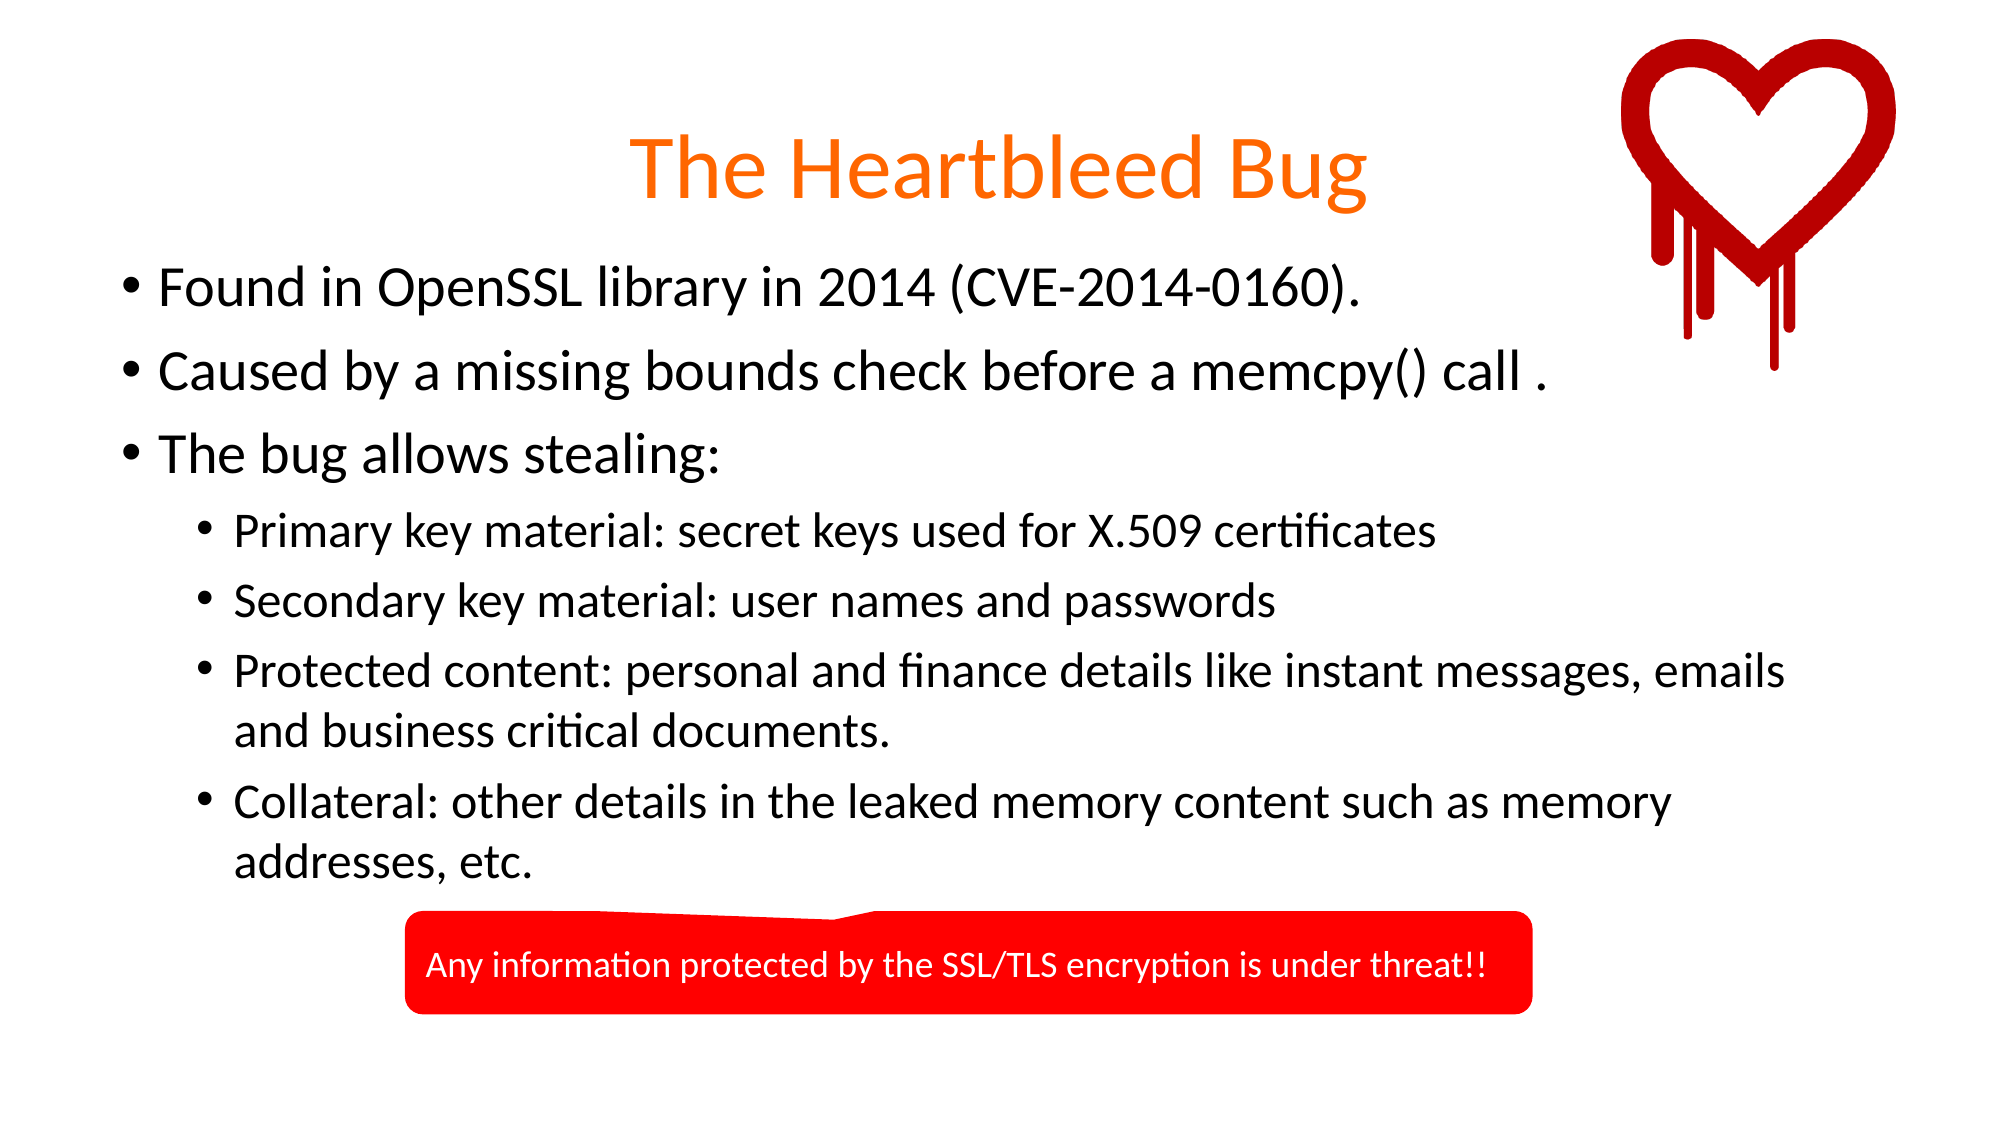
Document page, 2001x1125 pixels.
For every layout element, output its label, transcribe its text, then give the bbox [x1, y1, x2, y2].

title The Heartbleed Bug [137, 59, 1617, 248]
text_box Any information protected by the SSL/TLS encryption is under threat!! [405, 911, 1532, 1014]
picture [1617, 35, 1899, 376]
list Found in OpenSSL library in 2014 (CVE-2014-0160). Caused by a missing bounds check before a memcpy() call . The bug allows stealing: Primary key material: secret keys used for X.509 certificates Secondary key material: user names and passwords Protected content: personal and finance details like instant messages, emails and business critical documents. Collateral: other details in the leaked memory content such as memory addresses, etc. [106, 248, 1832, 963]
